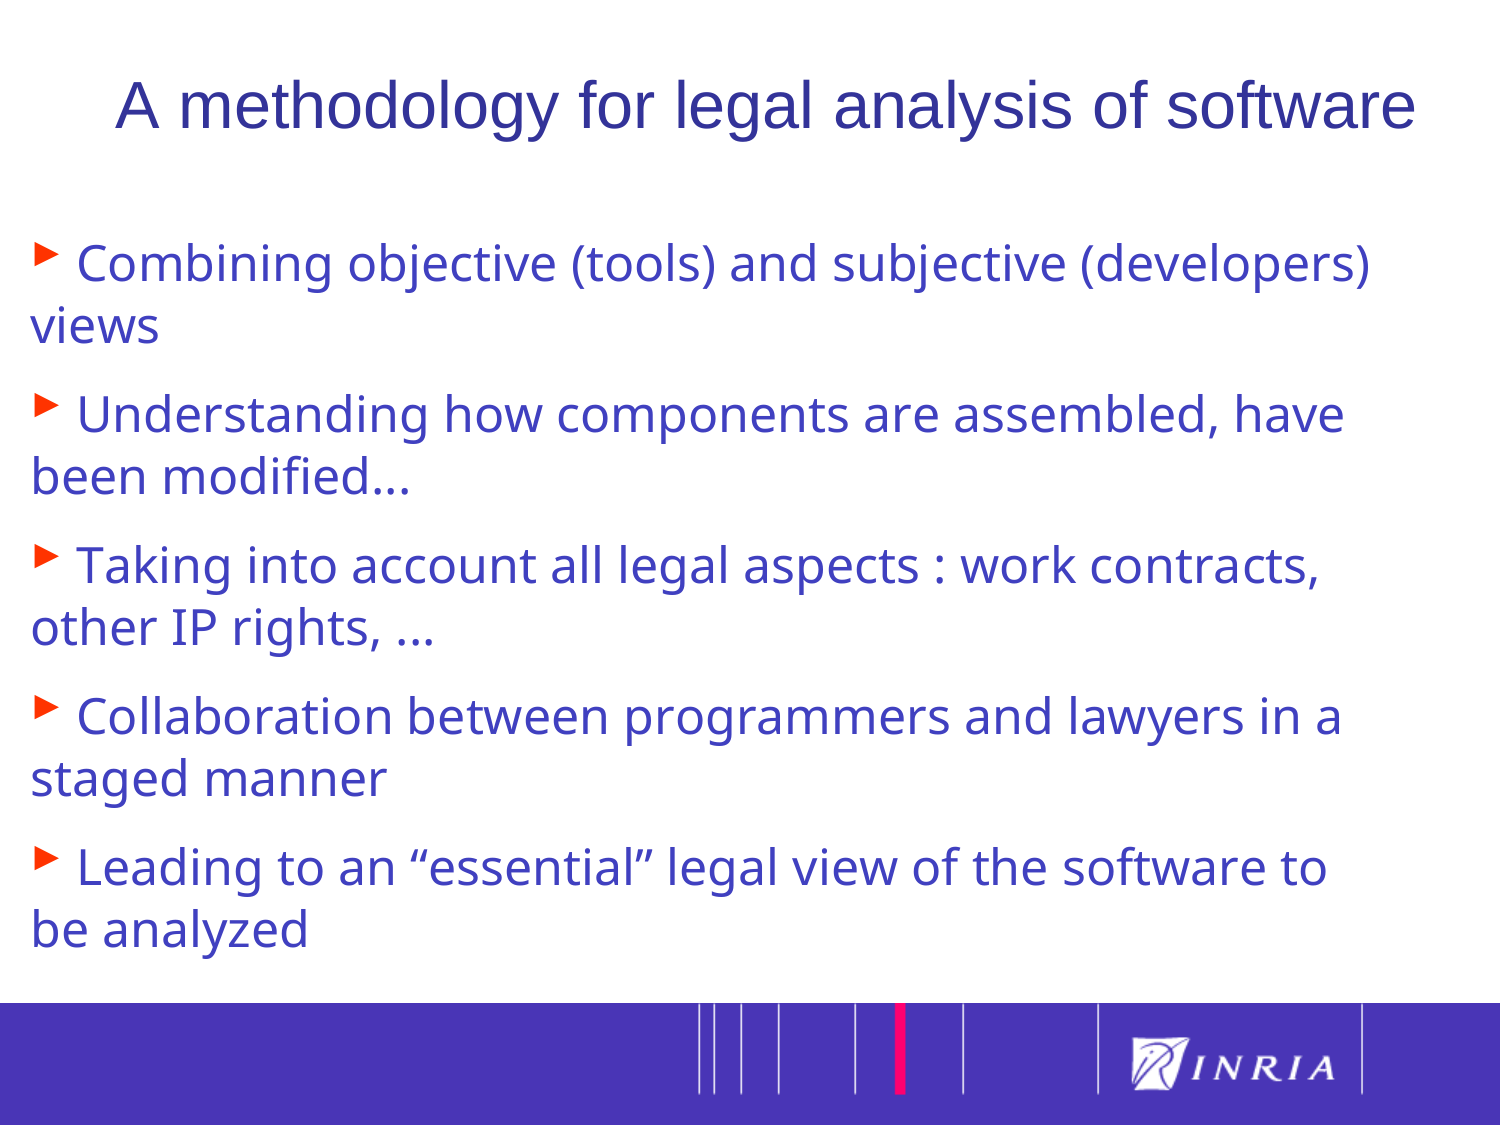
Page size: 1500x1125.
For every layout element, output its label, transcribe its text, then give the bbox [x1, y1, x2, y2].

picture [0, 1003, 1500, 1125]
list Combining objective (tools) and subjective (developers) views Understanding how components are assembled, have been modified... Taking into account all legal aspects : work contracts, other IP rights, ... Collaboration between programmers and lawyers in a staged manner Leading to an “essential” legal view of the software to be analyzed [15, 224, 1388, 938]
title A methodology for legal analysis of software [101, 23, 1463, 150]
